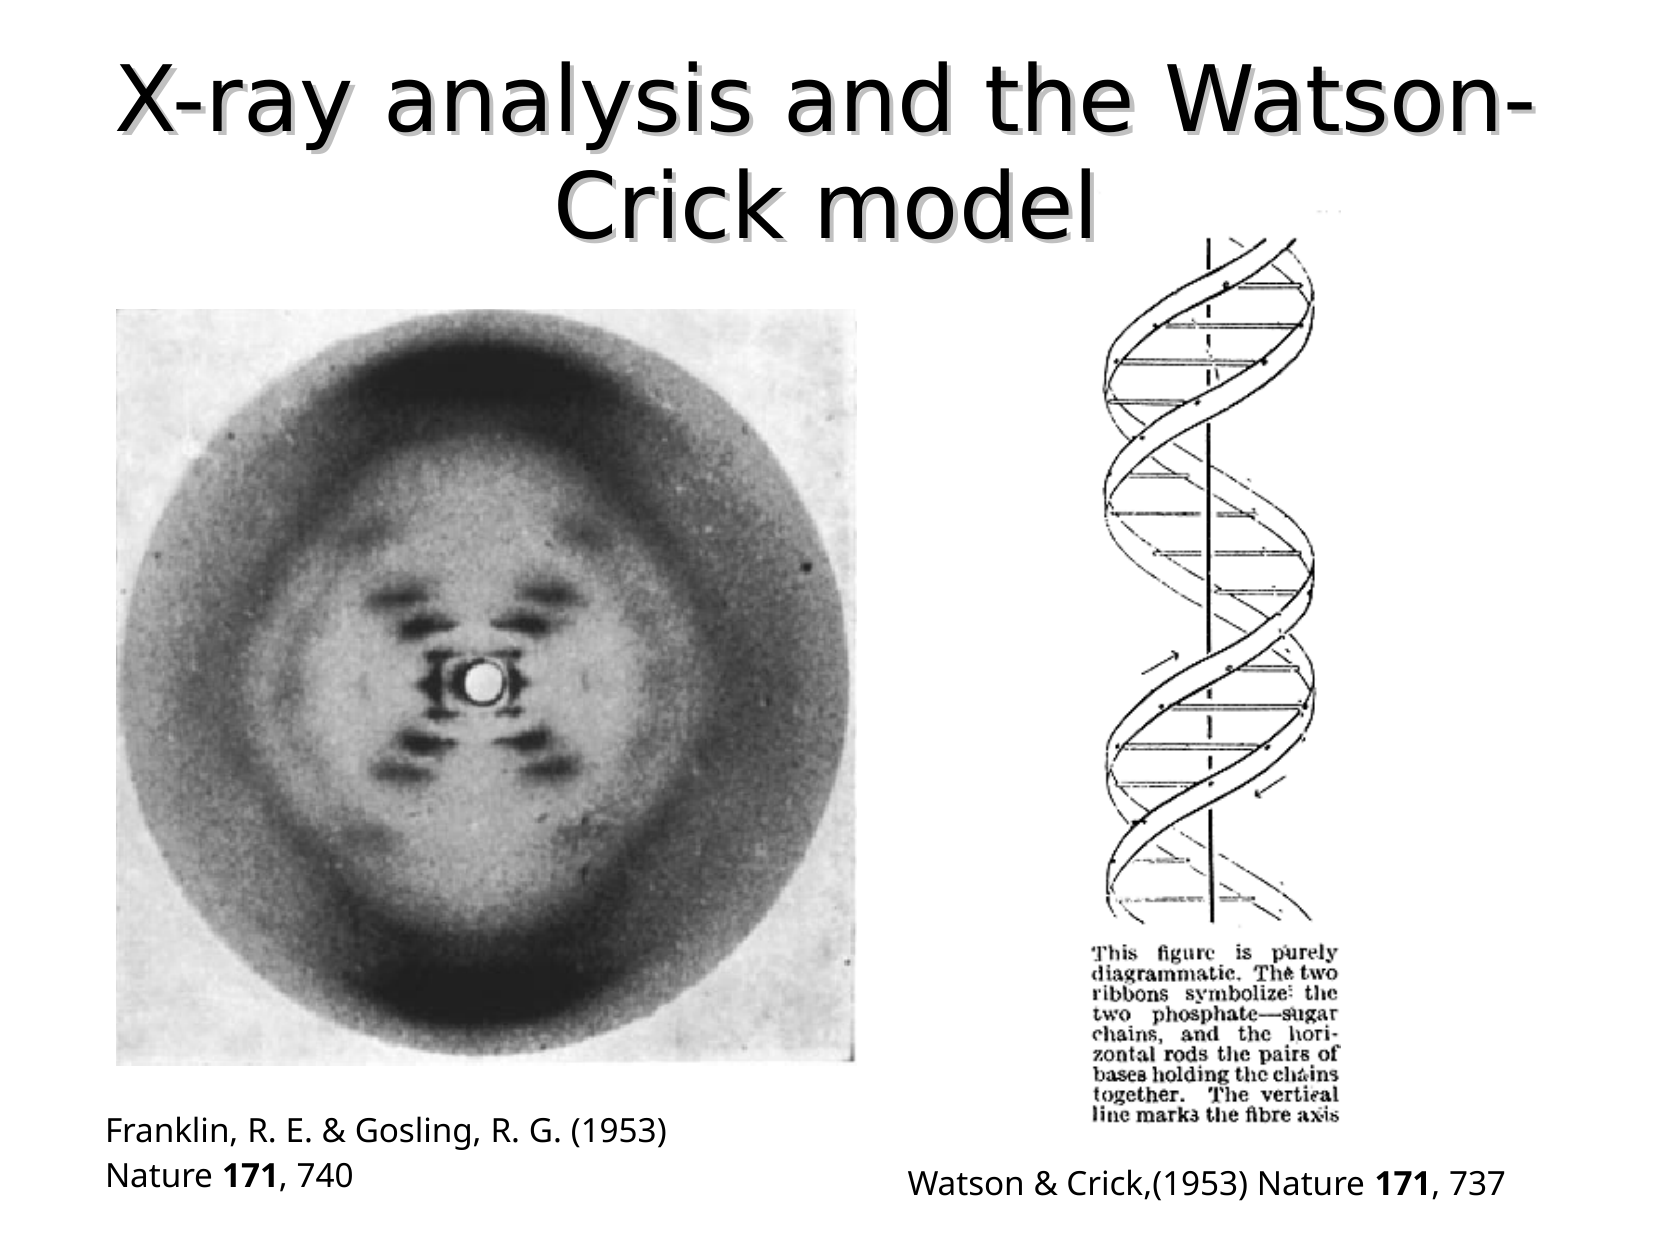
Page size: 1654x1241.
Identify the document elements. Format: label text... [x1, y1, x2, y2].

text_box Franklin, R. E. & Gosling, R. G. (1953) Nature 171, 740 [90, 1099, 740, 1199]
text_box Watson & Crick,(1953) Nature 171, 737 [892, 1152, 1570, 1211]
title X-ray analysis and the Watson-Crick model [82, 45, 1571, 261]
picture [116, 309, 857, 1066]
picture [1062, 261, 1341, 1152]
